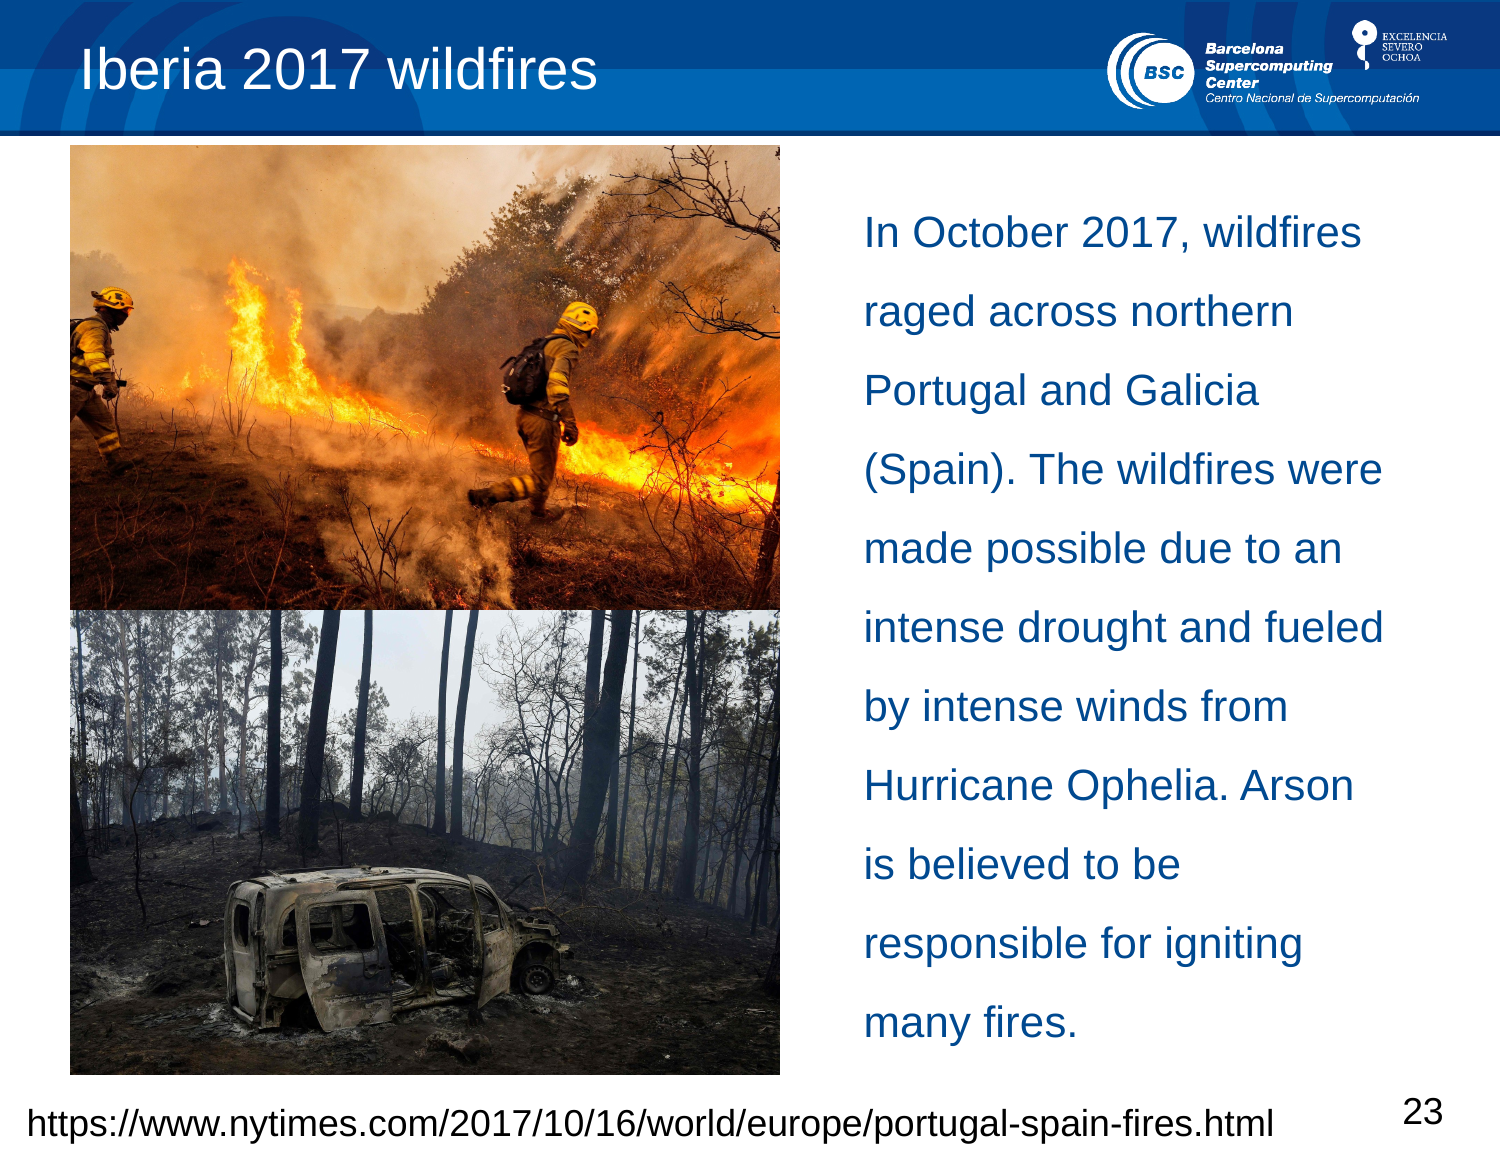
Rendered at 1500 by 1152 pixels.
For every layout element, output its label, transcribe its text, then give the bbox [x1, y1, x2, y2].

title Iberia 2017 wildfires [65, 23, 1081, 139]
picture [70, 145, 780, 1075]
list In October 2017, wildfires raged across northern Portugal and Galicia (Spain). The wildfires were made possible due to an intense drought and fueled by intense winds from Hurricane Ophelia. Arson is believed to be responsible for igniting many fires. [791, 169, 1406, 1075]
text_box https://www.nytimes.com/2017/10/16/world/europe/portugal-spain-fires.html [11, 1095, 1290, 1152]
picture [0, 0, 1500, 136]
